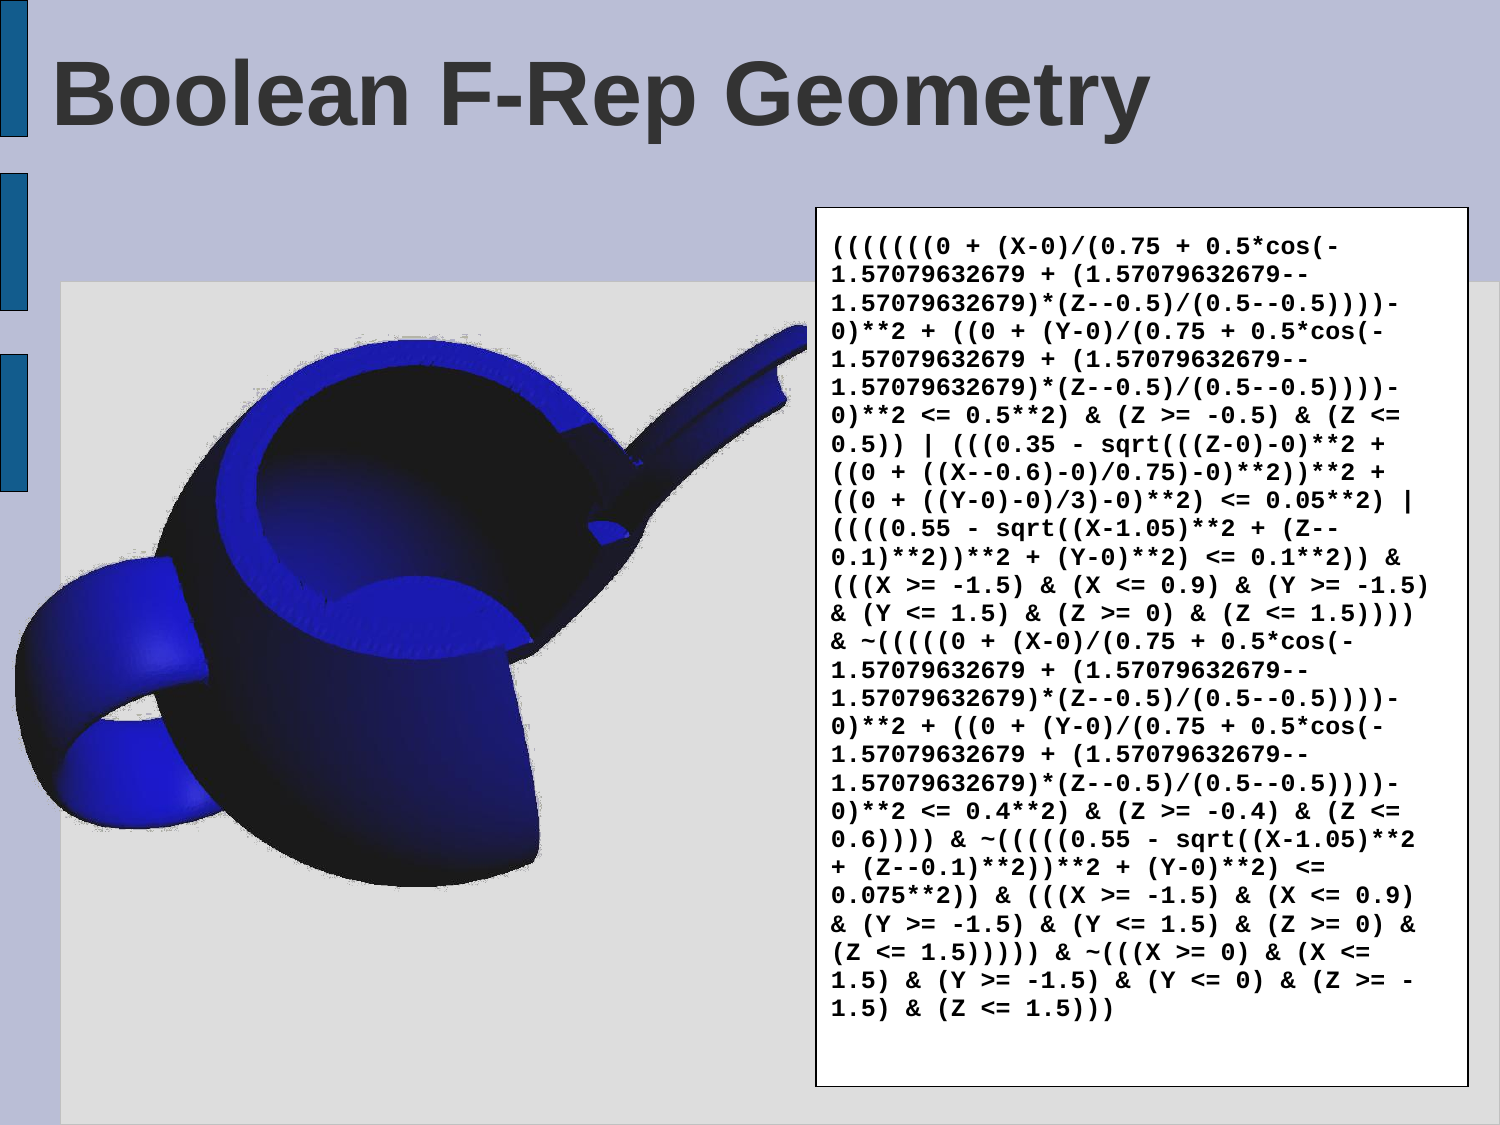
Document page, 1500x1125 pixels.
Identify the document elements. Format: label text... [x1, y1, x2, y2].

text_box [816, 207, 1469, 1087]
title Boolean F-Rep Geometry [0, 0, 1204, 188]
text_box (((((((0 + (X-0)/(0.75 + 0.5*cos(-1.57079632679 + (1.57079632679--1.57079632679)*(Z--0.5)/(0.5--0.5))))-0)**2 + ((0 + (Y-0)/(0.75 + 0.5*cos(-1.57079632679 + (1.57079632679--1.57079632679)*(Z--0.5)/(0.5--0.5))))-0)**2 <= 0.5**2) & (Z >= -0.5) & (Z <= 0.5)) | (((0.35 - sqrt(((Z-0)-0)**2 + ((0 + ((X--0.6)-0)/0.75)-0)**2))**2 + ((0 + ((Y-0)-0)/3)-0)**2) <= 0.05**2) | ((((0.55 - sqrt((X-1.05)**2 + (Z--0.1)**2))**2 + (Y-0)**2) <= 0.1**2)) & (((X >= -1.5) & (X <= 0.9) & (Y >= -1.5) & (Y <= 1.5) & (Z >= 0) & (Z <= 1.5)))) & ~(((((0 + (X-0)/(0.75 + 0.5*cos(-1.57079632679 + (1.57079632679--1.57079632679)*(Z--0.5)/(0.5--0.5))))-0)**2 + ((0 + (Y-0)/(0.75 + 0.5*cos(-1.57079632679 + (1.57079632679--1.57079632679)*(Z--0.5)/(0.5--0.5))))-0)**2 <= 0.4**2) & (Z >= -0.4) & (Z <= 0.6)))) & ~(((((0.55 - sqrt((X-1.05)**2 + (Z--0.1)**2))**2 + (Y-0)**2) <= 0.075**2)) & (((X >= -1.5) & (X <= 0.9) & (Y >= -1.5) & (Y <= 1.5) & (Z >= 0) & (Z <= 1.5))))) & ~(((X >= 0) & (X <= 1.5) & (Y >= -1.5) & (Y <= 0) & (Z >= -1.5) & (Z <= 1.5))) [816, 226, 1459, 1076]
picture [0, 297, 807, 923]
